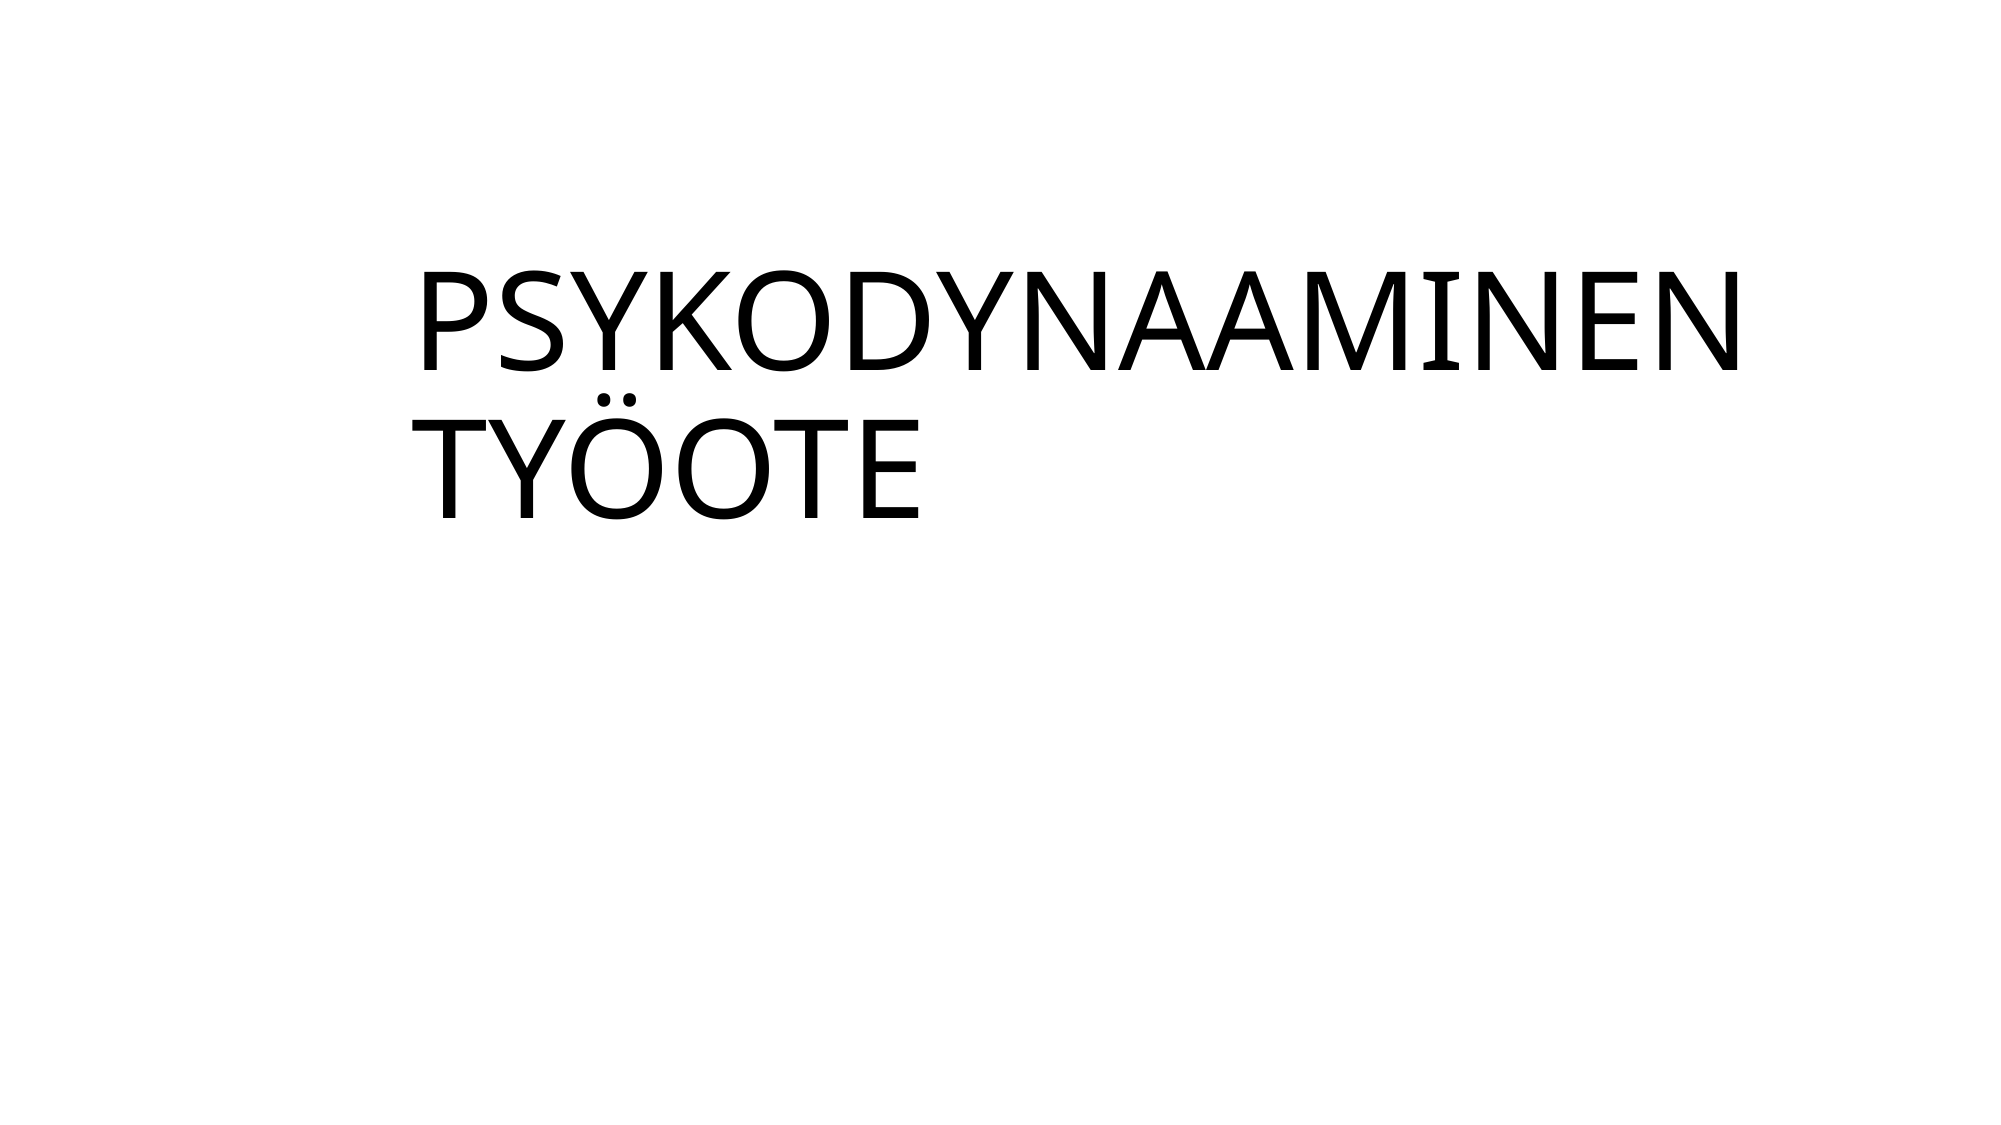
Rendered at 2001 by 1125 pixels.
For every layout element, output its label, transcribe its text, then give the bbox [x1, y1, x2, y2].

title Psykodynaaminen työote [396, 131, 1814, 549]
